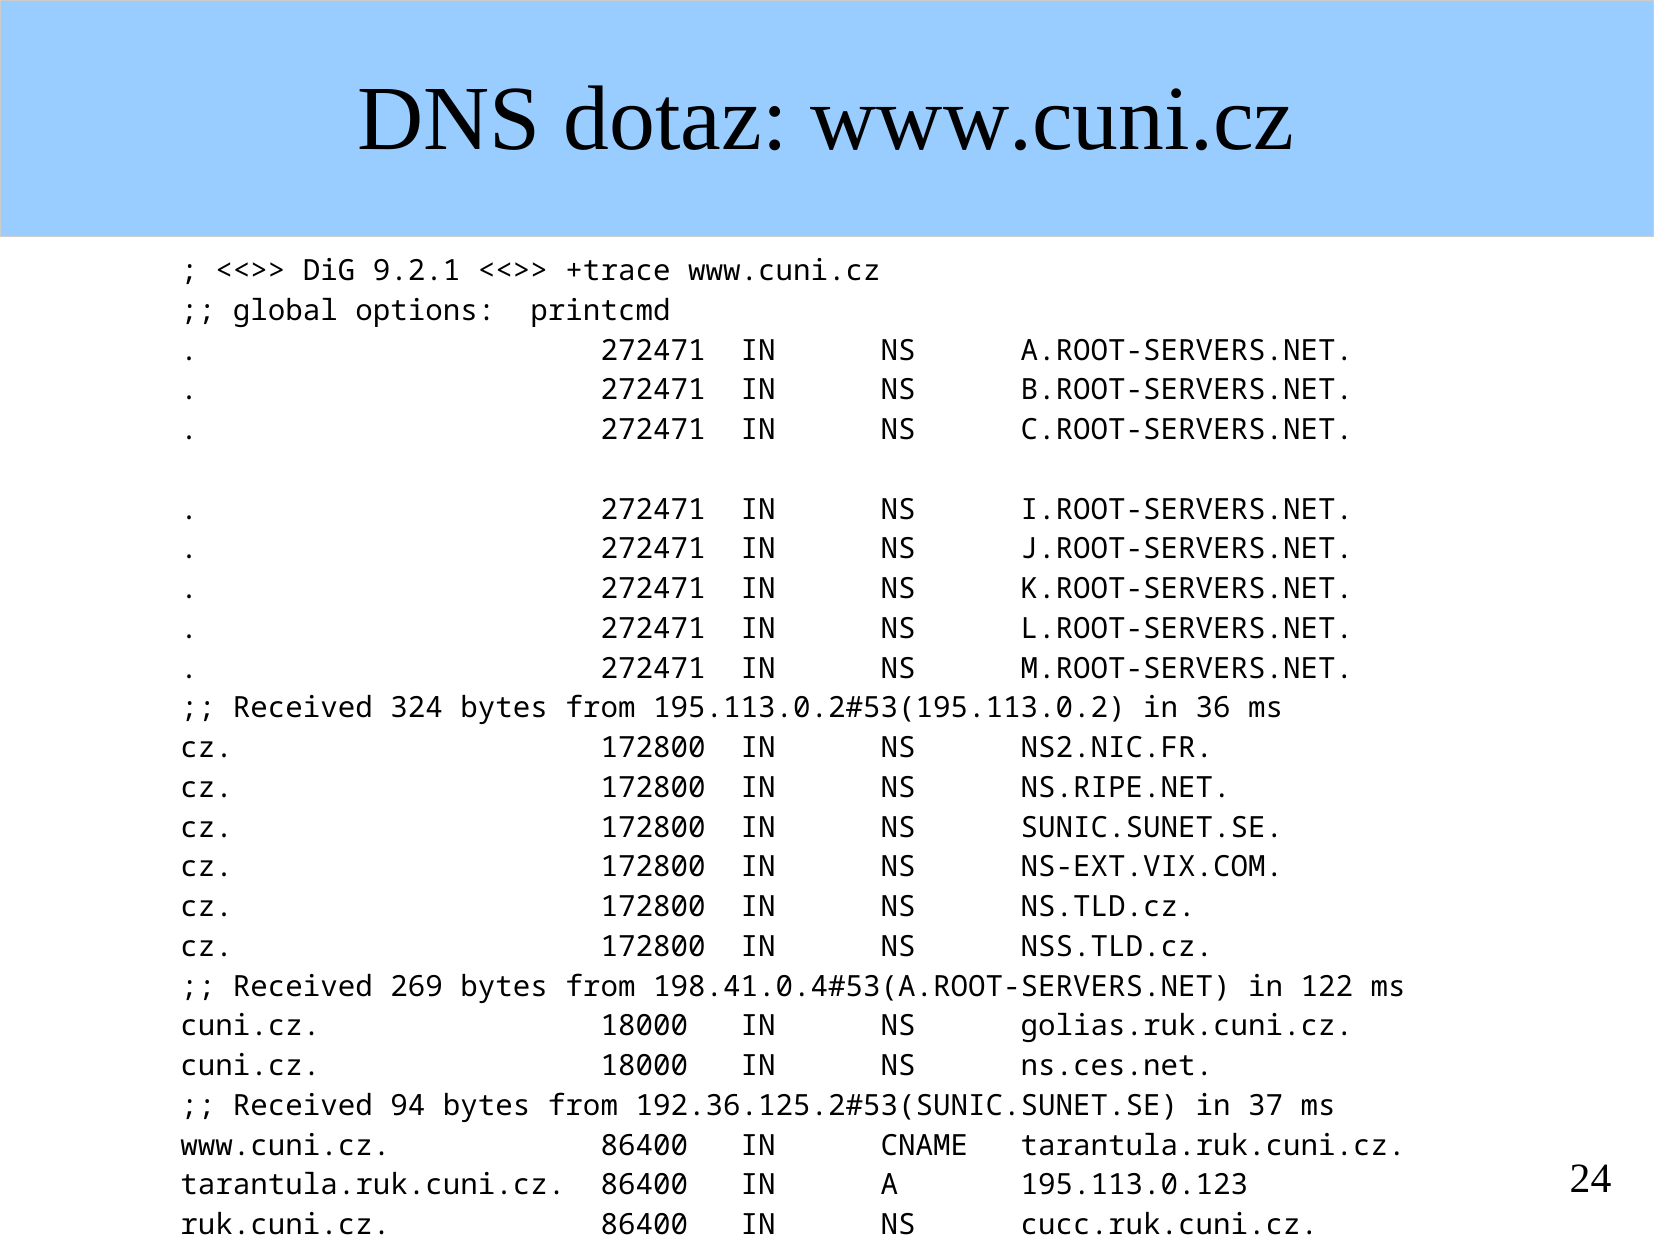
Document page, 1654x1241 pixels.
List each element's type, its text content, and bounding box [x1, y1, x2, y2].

title DNS dotaz: www.cuni.cz [0, 0, 1654, 237]
text_box ; <<>> DiG 9.2.1 <<>> +trace www.cuni.cz ;; global options: printcmd . 272471 IN NS A.ROOT-SERVERS.NET. . 272471 IN NS B.ROOT-SERVERS.NET. . 272471 IN NS C.ROOT-SERVERS.NET. . 272471 IN NS I.ROOT-SERVERS.NET. . 272471 IN NS J.ROOT-SERVERS.NET. . 272471 IN NS K.ROOT-SERVERS.NET. . 272471 IN NS L.ROOT-SERVERS.NET. . 272471 IN NS M.ROOT-SERVERS.NET. ;; Received 324 bytes from 195.113.0.2#53(195.113.0.2) in 36 ms cz. 172800 IN NS NS2.NIC.FR. cz. 172800 IN NS NS.RIPE.NET. cz. 172800 IN NS SUNIC.SUNET.SE. cz. 172800 IN NS NS-EXT.VIX.COM. cz. 172800 IN NS NS.TLD.cz. cz. 172800 IN NS NSS.TLD.cz. ;; Received 269 bytes from 198.41.0.4#53(A.ROOT-SERVERS.NET) in 122 ms cuni.cz. 18000 IN NS golias.ruk.cuni.cz. cuni.cz. 18000 IN NS ns.ces.net. ;; Received 94 bytes from 192.36.125.2#53(SUNIC.SUNET.SE) in 37 ms www.cuni.cz. 86400 IN CNAME tarantula.ruk.cuni.cz. tarantula.ruk.cuni.cz. 86400 IN A 195.113.0.123 ruk.cuni.cz. 86400 IN NS cucc.ruk.cuni.cz. ruk.cuni.cz. 86400 IN NS golias.ruk.cuni.cz. ruk.cuni.cz. 86400 IN NS ruzenka.prf.cuni.cz. ;; Received 187 bytes from 195.113.0.2#53(golias.ruk.cuni.cz) in 0 ms [180, 249, 1447, 1202]
